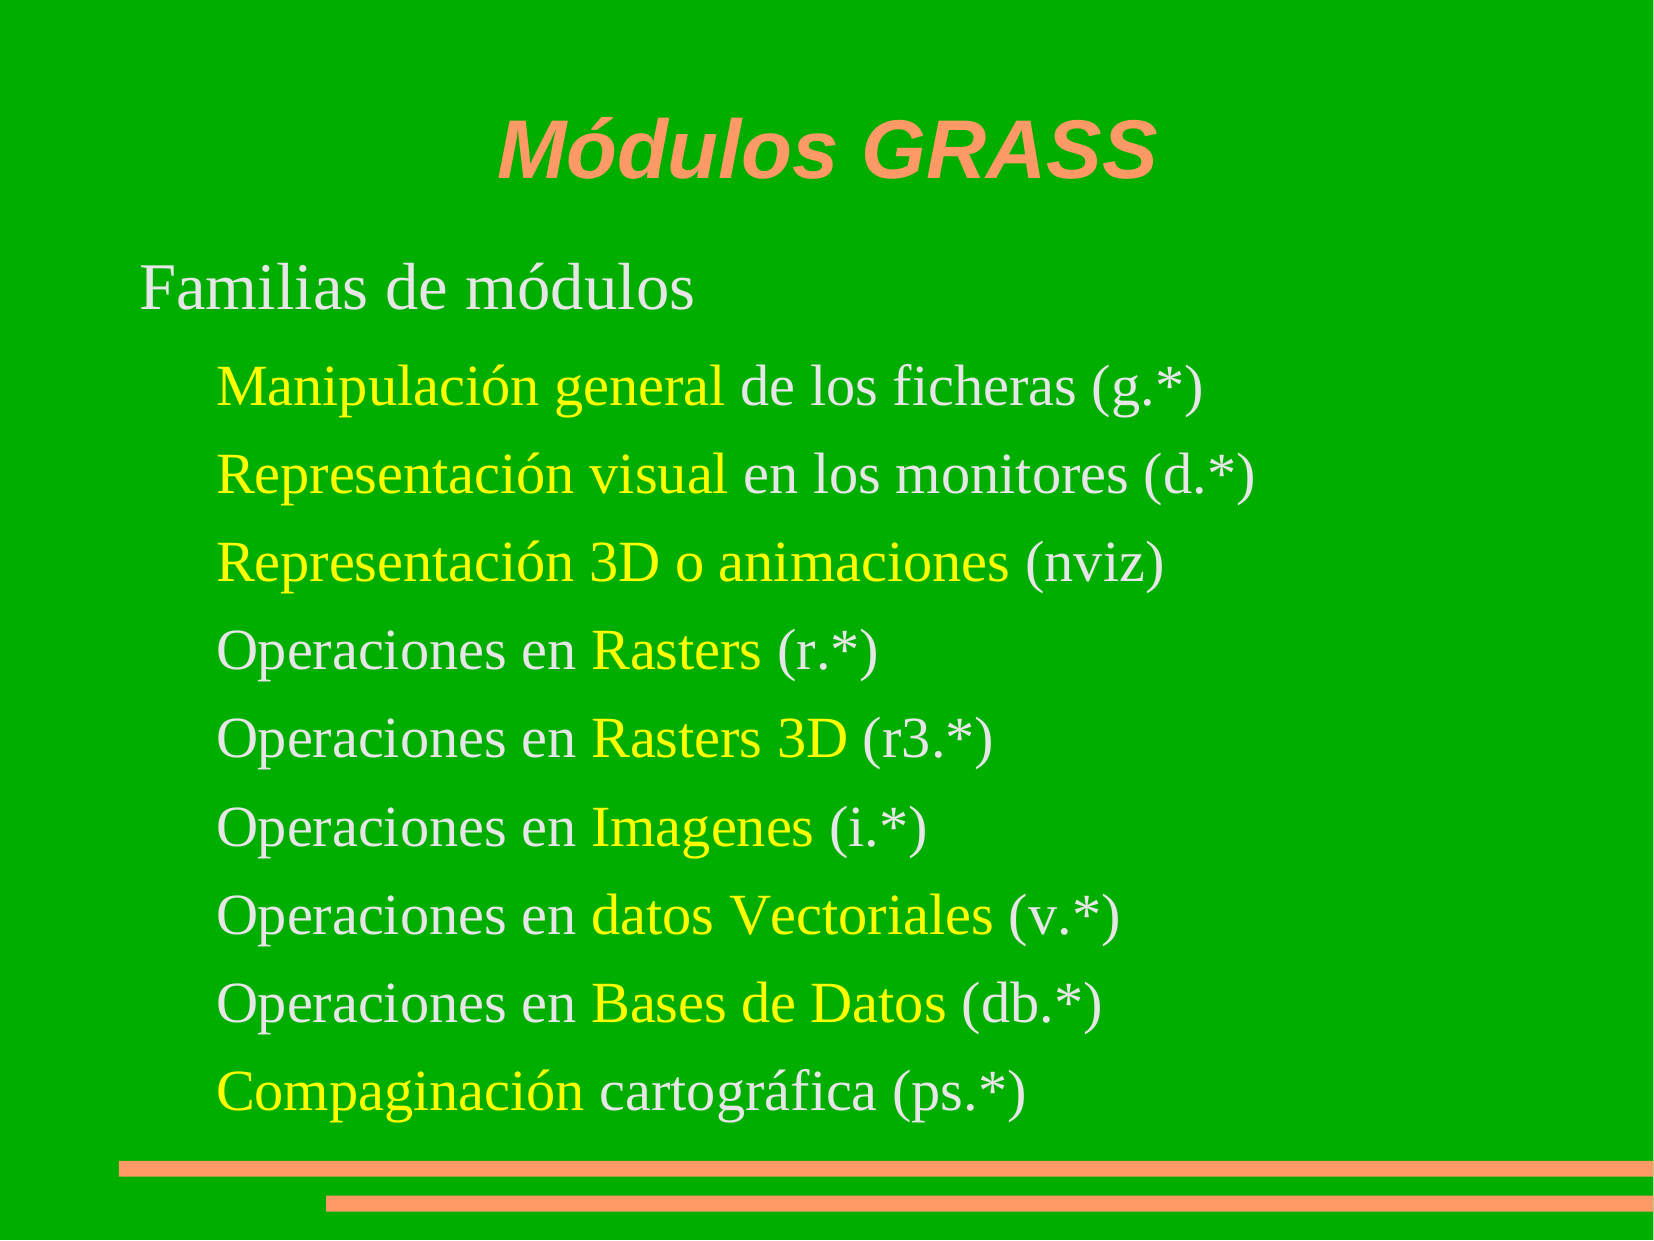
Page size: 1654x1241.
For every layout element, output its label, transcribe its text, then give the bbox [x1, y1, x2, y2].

title Módulos GRASS [121, 46, 1534, 249]
list Familias de módulos Manipulación general de los ficheras (g.*) Representación visual en los monitores (d.*) Representación 3D o animaciones (nviz) Operaciones en Rasters (r.*) Operaciones en Rasters 3D (r3.*) Operaciones en Imagenes (i.*) Operaciones en datos Vectoriales (v.*) Operaciones en Bases de Datos (db.*) Compaginación cartográfica (ps.*) [121, 249, 1561, 1190]
